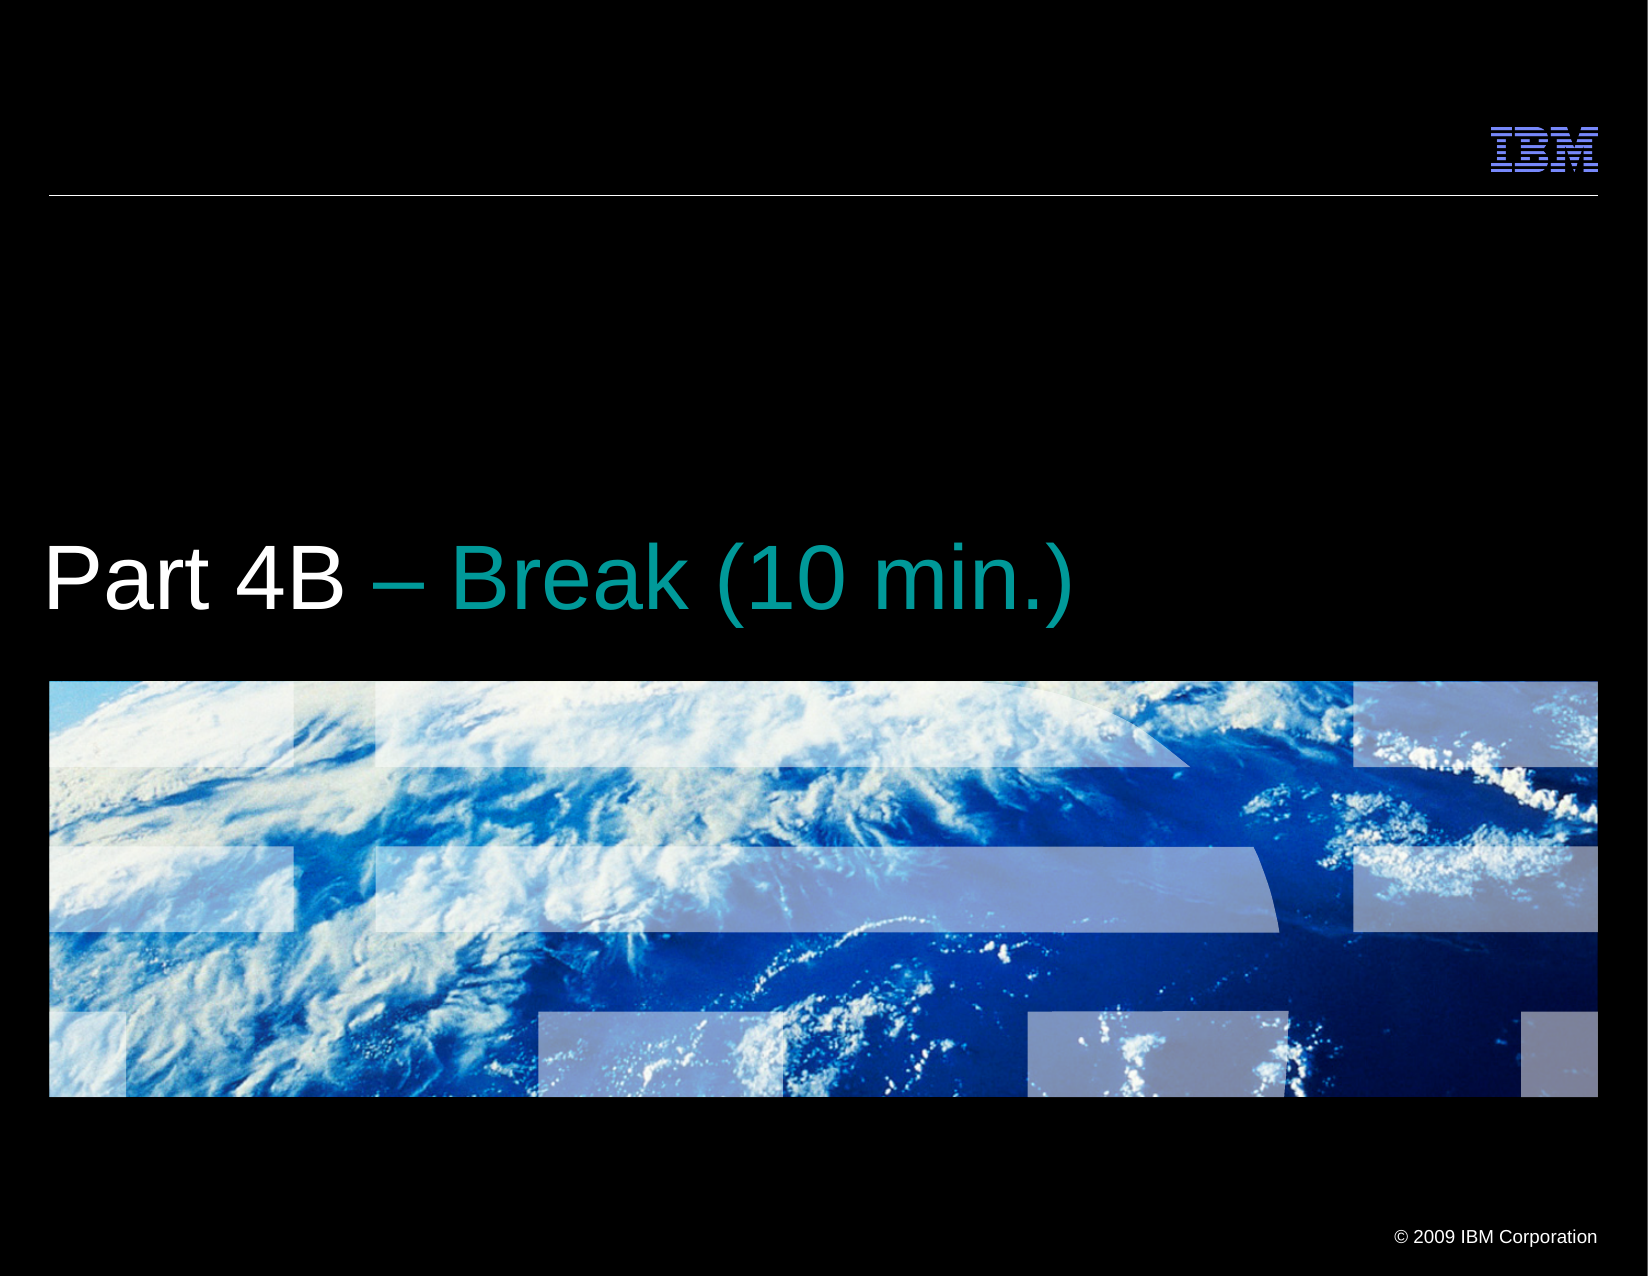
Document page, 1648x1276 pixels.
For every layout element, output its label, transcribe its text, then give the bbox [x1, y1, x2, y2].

picture [49, 681, 1598, 1097]
picture [1491, 127, 1598, 172]
title Part 4B – Break (10 min.) [25, 263, 1598, 638]
